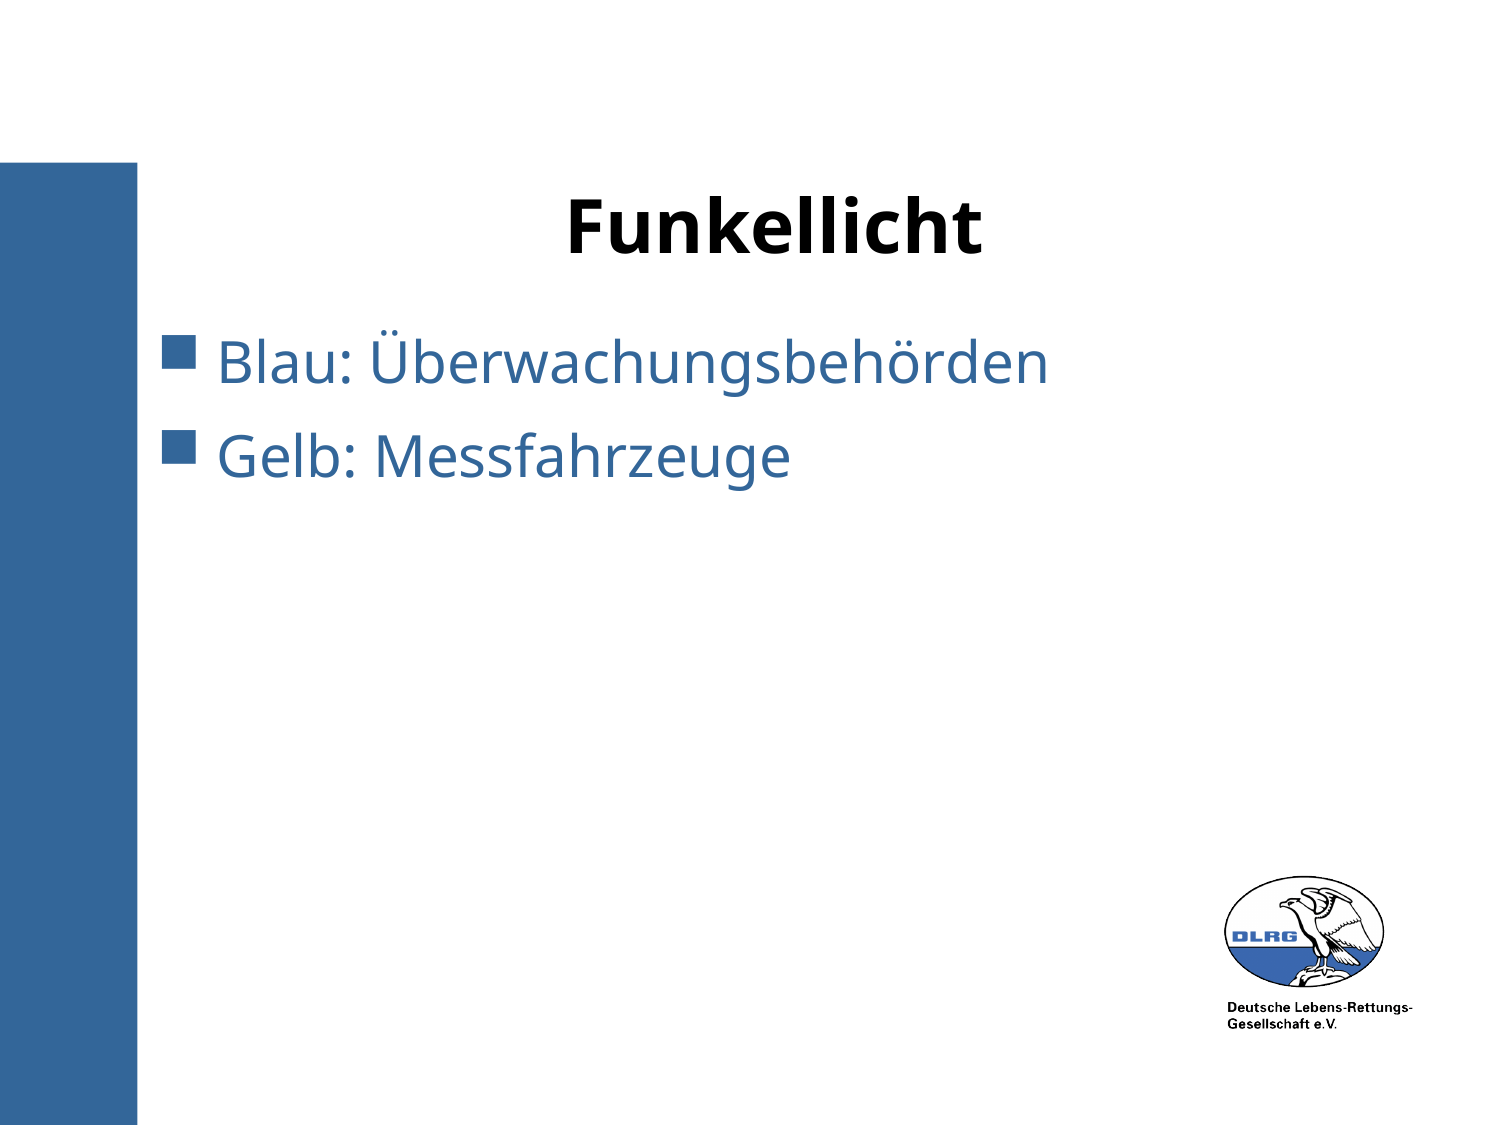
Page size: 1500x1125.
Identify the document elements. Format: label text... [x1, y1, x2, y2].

picture [1224, 882, 1413, 1030]
text_box Blau: Überwachungsbehörden Gelb: Messfahrzeuge [142, 292, 1471, 882]
title [365, 112, 1450, 276]
